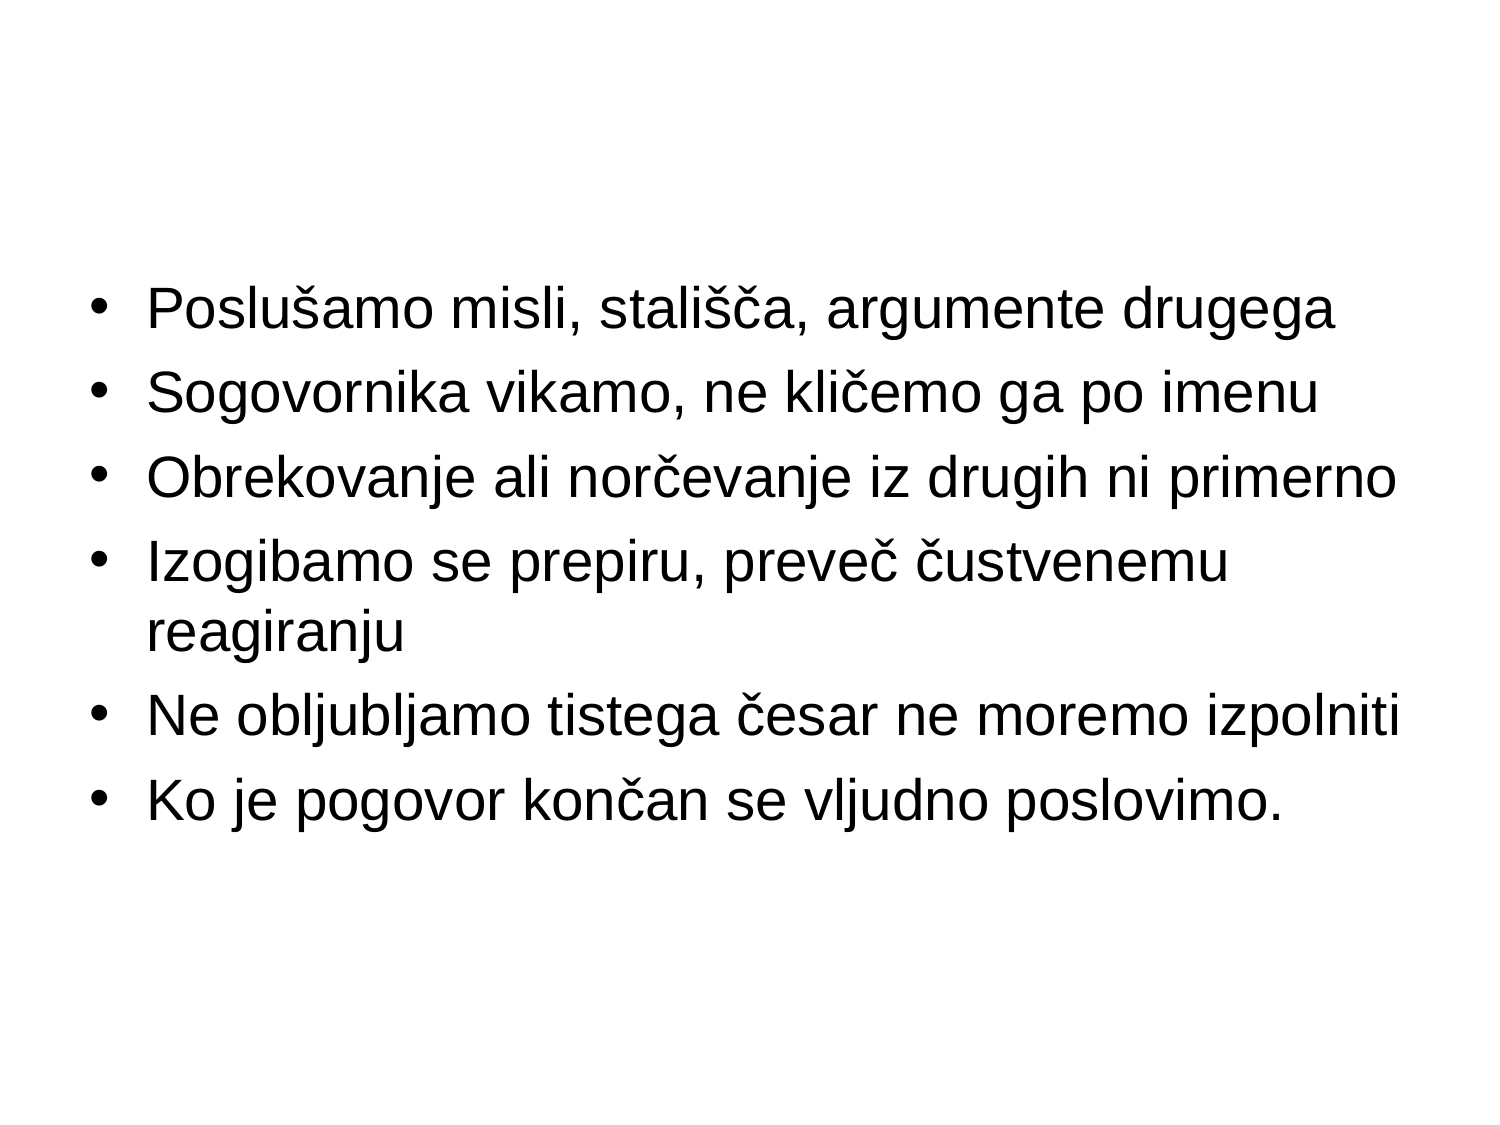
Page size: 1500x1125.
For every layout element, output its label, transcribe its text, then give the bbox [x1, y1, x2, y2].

list Poslušamo misli, stališča, argumente drugega Sogovornika vikamo, ne kličemo ga po imenu Obrekovanje ali norčevanje iz drugih ni primerno Izogibamo se prepiru, preveč čustvenemu reagiranju Ne obljubljamo tistega česar ne moremo izpolniti Ko je pogovor končan se vljudno poslovimo. [75, 262, 1426, 1006]
